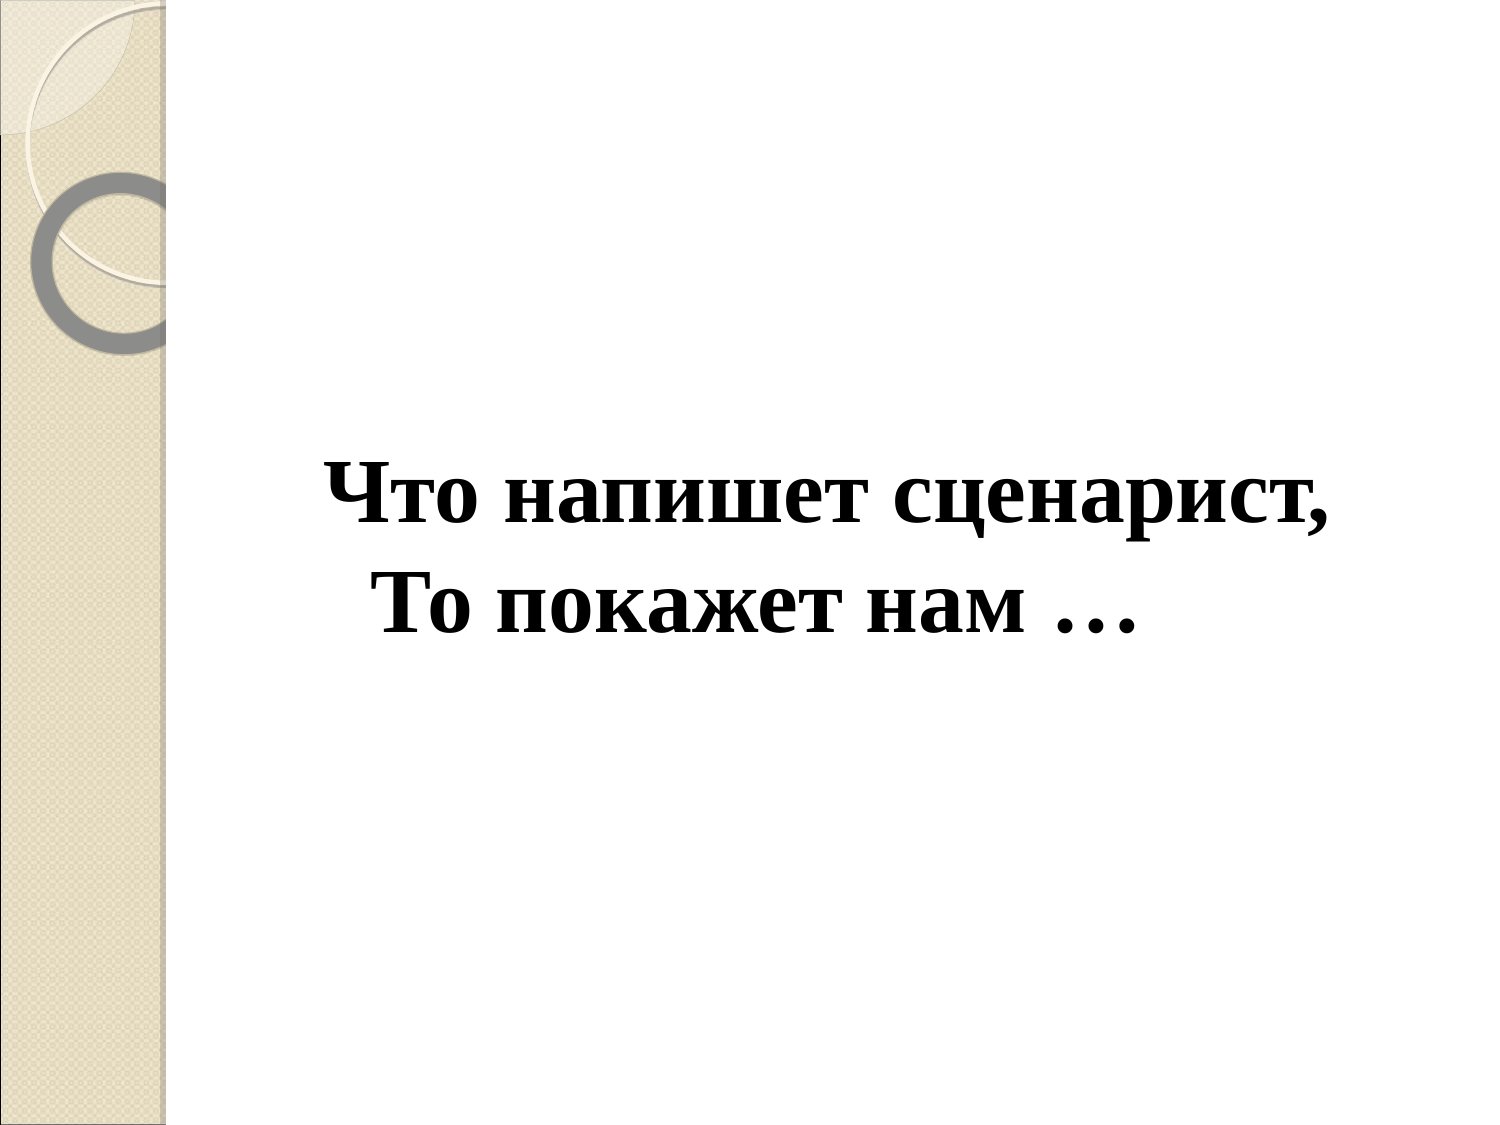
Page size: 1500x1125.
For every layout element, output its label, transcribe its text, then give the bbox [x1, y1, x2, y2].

list Что напишет сценарист, То покажет нам … [235, 237, 1466, 1026]
